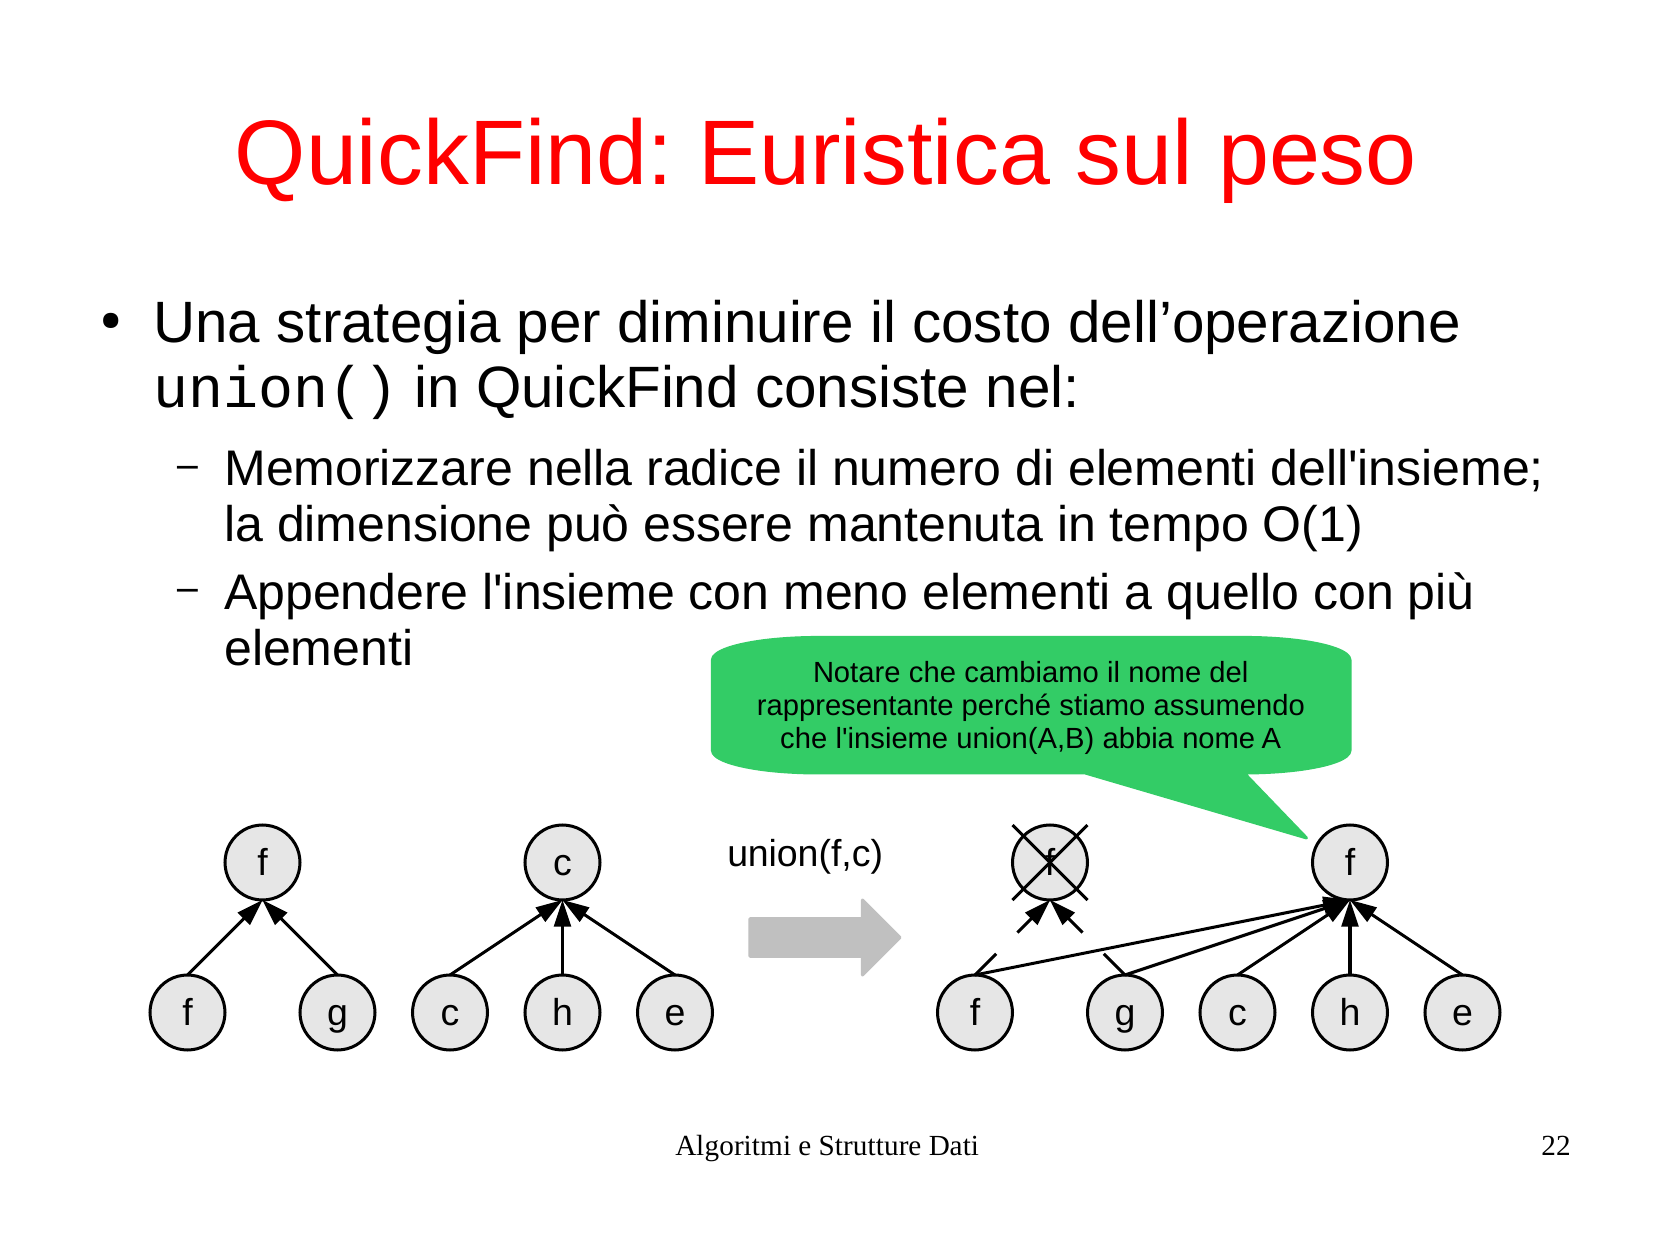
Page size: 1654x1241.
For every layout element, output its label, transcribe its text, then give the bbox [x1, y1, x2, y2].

text_box g [300, 975, 376, 1051]
text_box f [1053, 837, 1088, 888]
text_box f [1025, 825, 1075, 855]
text_box e [637, 975, 713, 1051]
text_box union(f,c) [712, 825, 899, 882]
text_box f [1312, 825, 1388, 900]
text_box f [1012, 837, 1047, 888]
text_box f [225, 825, 301, 900]
text_box f [150, 975, 226, 1051]
text_box c [1200, 975, 1276, 1051]
text_box Notare che cambiamo il nome del rappresentante perché stiamo assumendo che l'insieme union(A,B) abbia nome A [712, 637, 1351, 838]
text_box g [1087, 975, 1163, 1051]
text_box c [412, 975, 488, 1051]
text_box h [1312, 975, 1388, 1051]
text_box [750, 900, 901, 976]
list Una strategia per diminuire il costo dell’operazione union() in QuickFind consiste nel: Memorizzare nella radice il numero di elementi dell'insieme; la dimensione può essere mantenuta in tempo O(1) Appendere l'insieme con meno elementi a quello con più elementi [82, 290, 1571, 1109]
title QuickFind: Euristica sul peso [82, 49, 1571, 257]
text_box h [525, 975, 601, 1051]
text_box f [937, 975, 1013, 1051]
text_box c [525, 825, 601, 900]
text_box e [1425, 975, 1501, 1051]
text_box f [1025, 867, 1075, 900]
